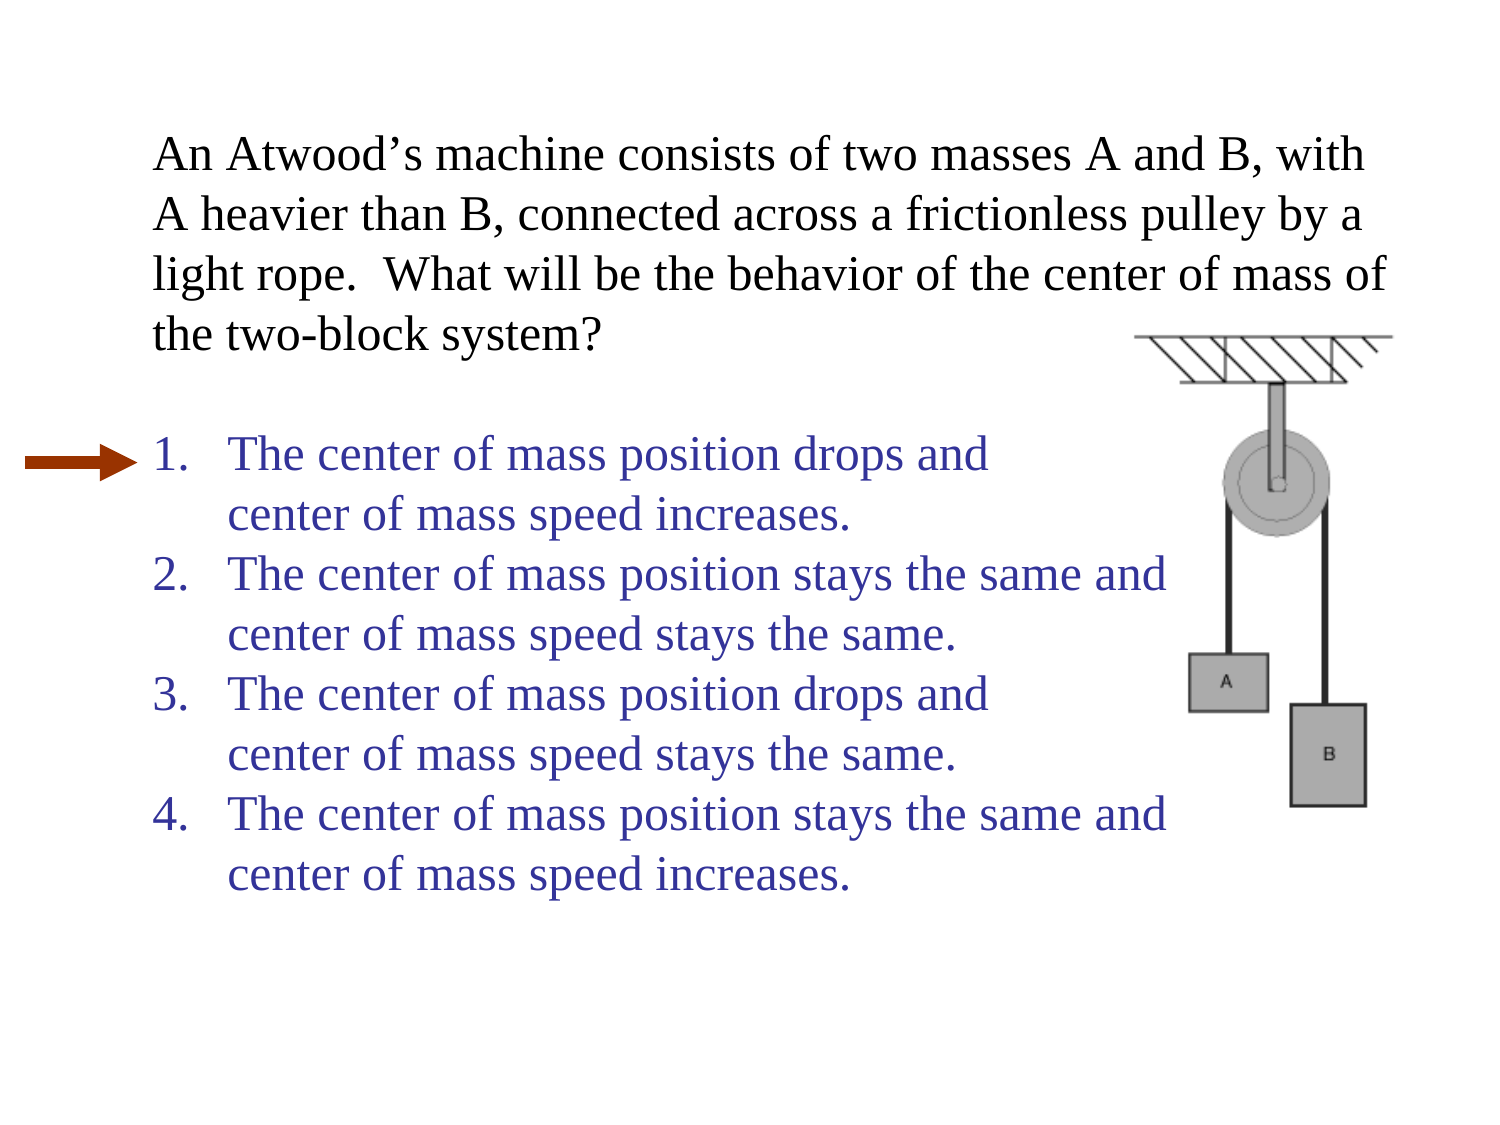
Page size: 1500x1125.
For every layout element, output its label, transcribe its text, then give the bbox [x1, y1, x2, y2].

text_box An Atwood’s machine consists of two masses A and B, with A heavier than B, connected across a frictionless pulley by a light rope. What will be the behavior of the center of mass of the two-block system? The center of mass position drops and center of mass speed increases. 2. The center of mass position stays the same and center of mass speed stays the same. 3. The center of mass position drops and center of mass speed stays the same. 4. The center of mass position stays the same and center of mass speed increases. [62, 112, 1428, 908]
